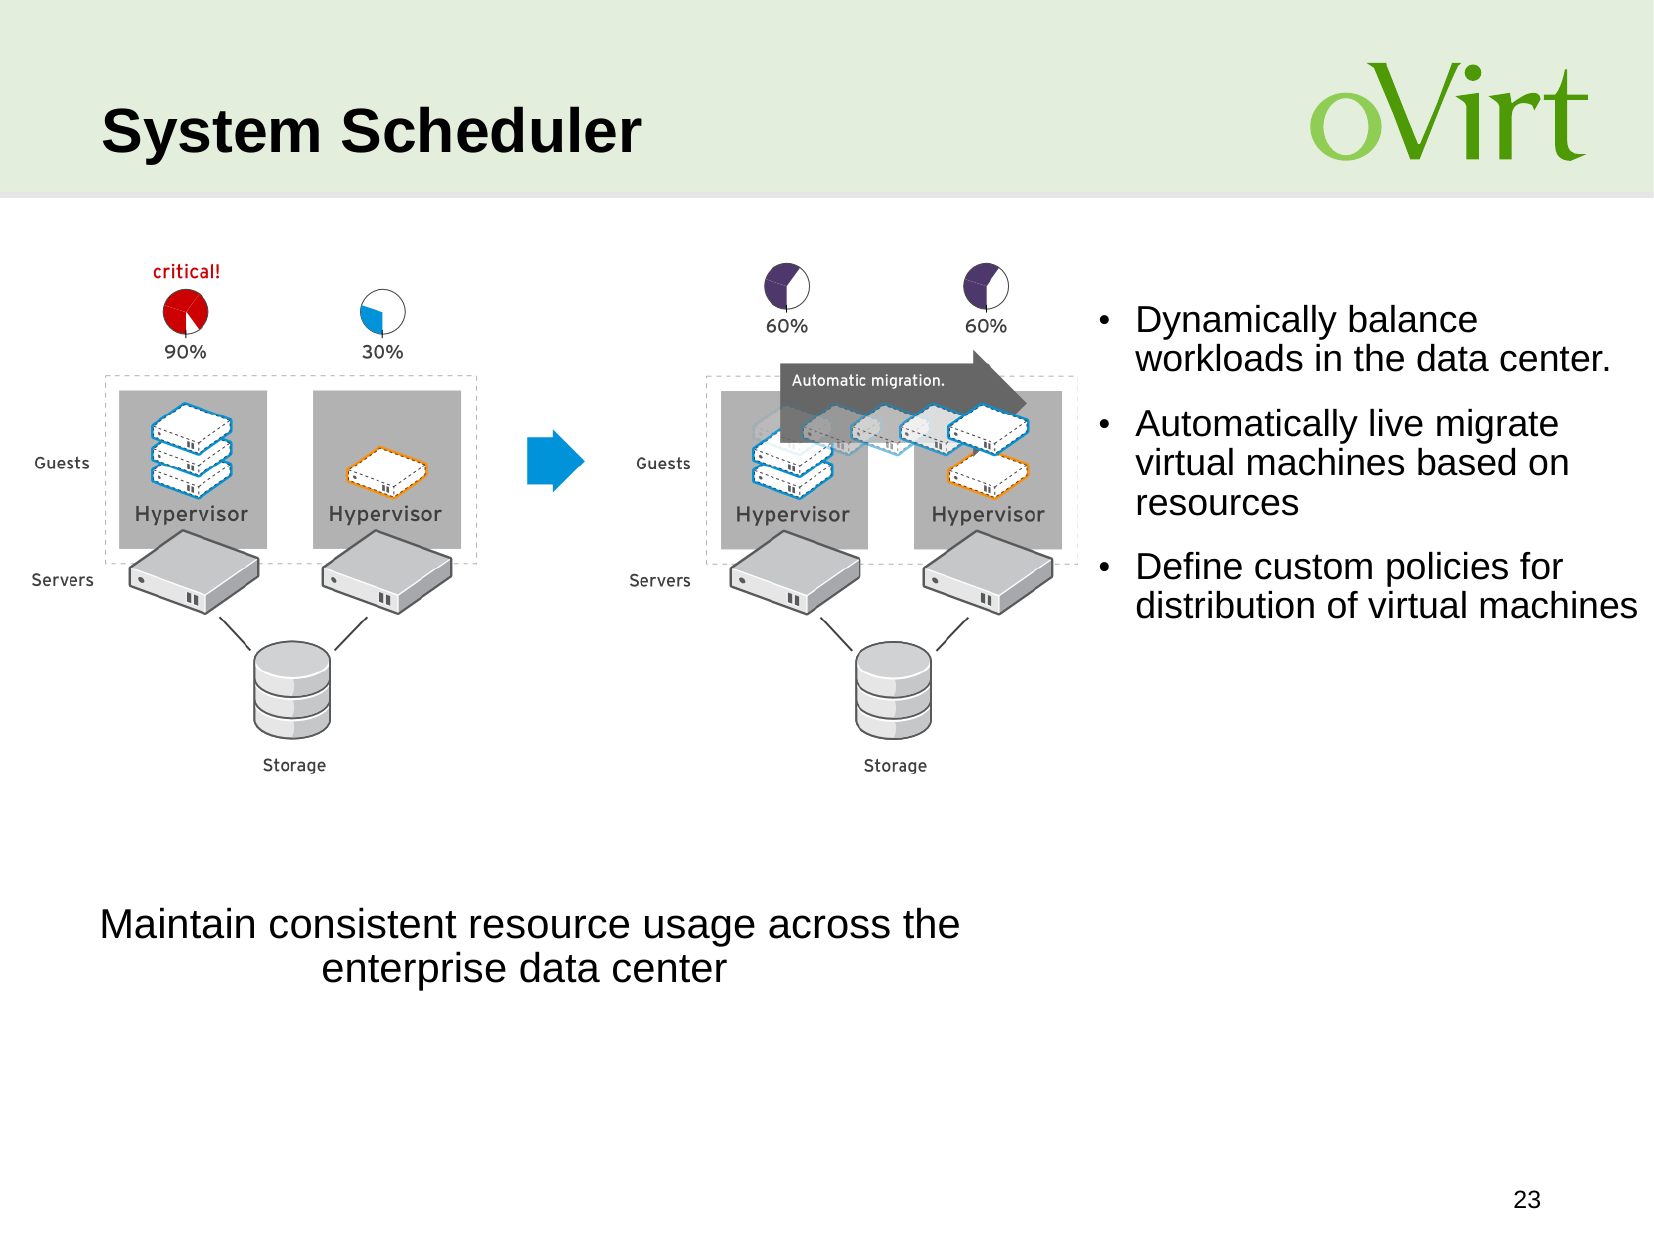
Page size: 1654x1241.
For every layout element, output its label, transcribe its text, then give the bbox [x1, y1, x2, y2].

text_box Maintain consistent resource usage across the enterprise data center [68, 896, 993, 999]
picture [27, 261, 1078, 774]
text_box Dynamically balance workloads in the data center. Automatically live migrate virtual machines based on resources Define custom policies for distribution of virtual machines [1083, 293, 1654, 635]
title System Scheduler [86, 36, 1307, 225]
